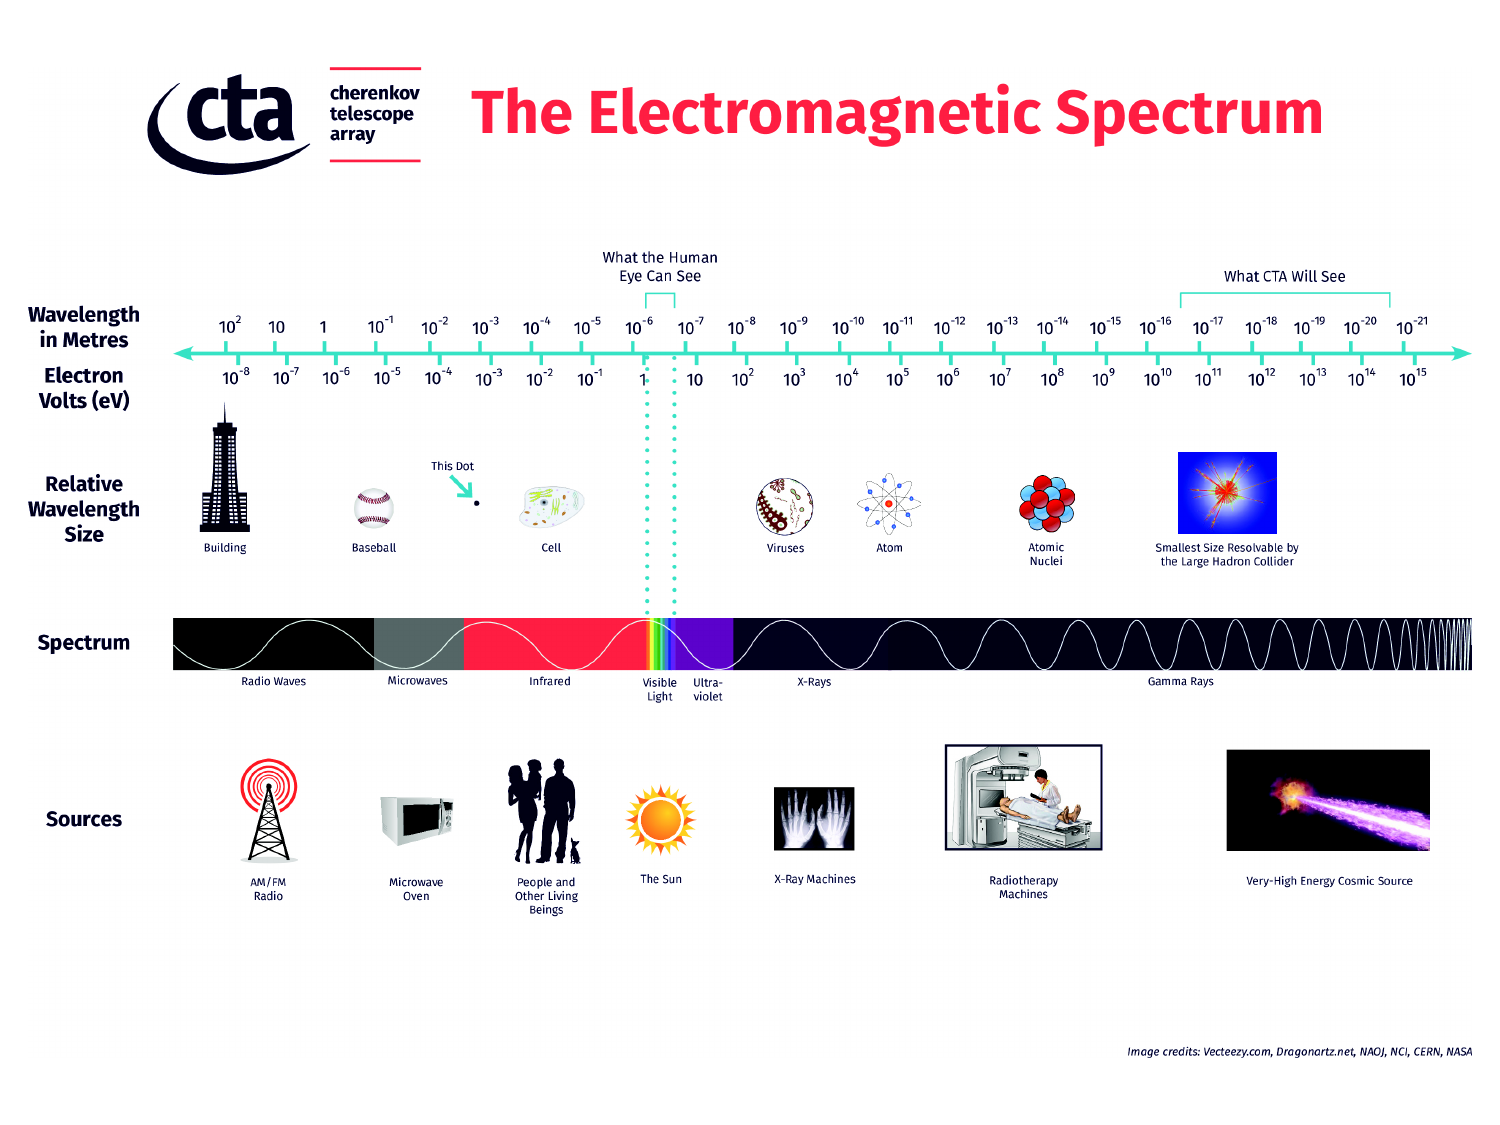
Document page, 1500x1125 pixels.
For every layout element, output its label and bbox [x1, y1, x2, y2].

picture [28, 67, 1472, 1058]
